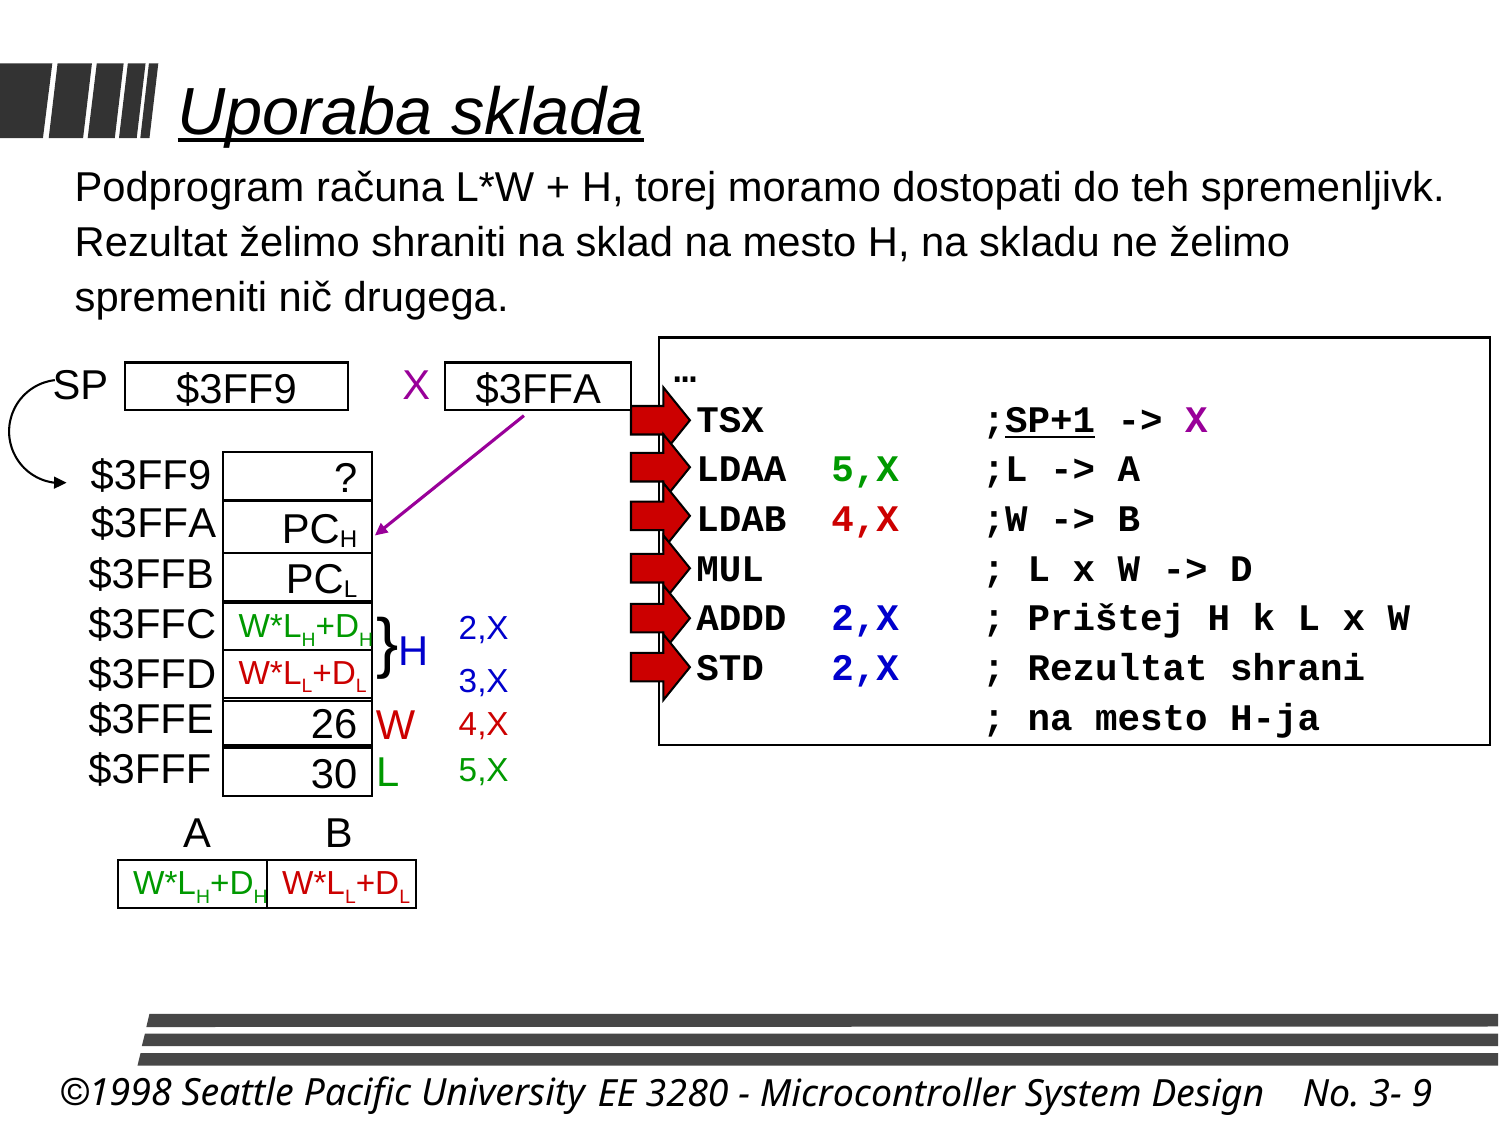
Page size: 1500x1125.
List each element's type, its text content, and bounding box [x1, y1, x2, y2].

text_box PCL [229, 554, 373, 602]
text_box $3FFC [73, 589, 232, 639]
text_box W*LH+DH [117, 860, 266, 909]
text_box SP [37, 350, 124, 416]
text_box L [361, 756, 415, 803]
text_box $3FFD [73, 639, 223, 684]
text_box $3FFB [73, 539, 229, 589]
text_box $3FFA [445, 362, 632, 411]
text_box $3FFA [76, 488, 232, 554]
text_box A [168, 797, 226, 860]
text_box $3FFD [193, 662, 210, 684]
text_box $3FF9 [125, 362, 348, 411]
text_box Podprogram računa L*W + H, torej moramo dostopati do teh spremenljivk. Rezultat želimo shraniti na sklad na mesto H, na skladu ne želimo spremeniti nič drugega. [59, 151, 1464, 328]
text_box $3FFF [73, 734, 227, 800]
text_box 4,X [444, 693, 524, 740]
text_box W*LL+DL [266, 860, 416, 909]
text_box 3,X [444, 651, 524, 693]
text_box }H [361, 590, 444, 686]
text_box … TSX ;SP+1 -> X LDAA 5,X ;L -> A LDAB 4,X ;W -> B MUL ; L x W -> D ADDD 2,X ; Prištej H k L x W STD 2,X ; Rezultat shrani ; na mesto H-ja [658, 337, 1490, 746]
title Uporaba sklada [162, 60, 1498, 156]
text_box W*LH+DH [223, 603, 373, 649]
text_box PCH [232, 501, 373, 554]
text_box $3FFE [73, 684, 229, 750]
text_box ? [227, 452, 373, 501]
text_box [631, 387, 690, 700]
text_box W [361, 689, 431, 756]
text_box 2,X [444, 598, 524, 651]
text_box B [310, 797, 368, 860]
text_box X [387, 350, 446, 416]
text_box 30 [227, 747, 361, 796]
text_box W*LL+DL [223, 649, 373, 698]
text_box $3FF9 [75, 440, 227, 506]
text_box 26 [229, 701, 361, 746]
text_box 5,X [444, 740, 524, 796]
